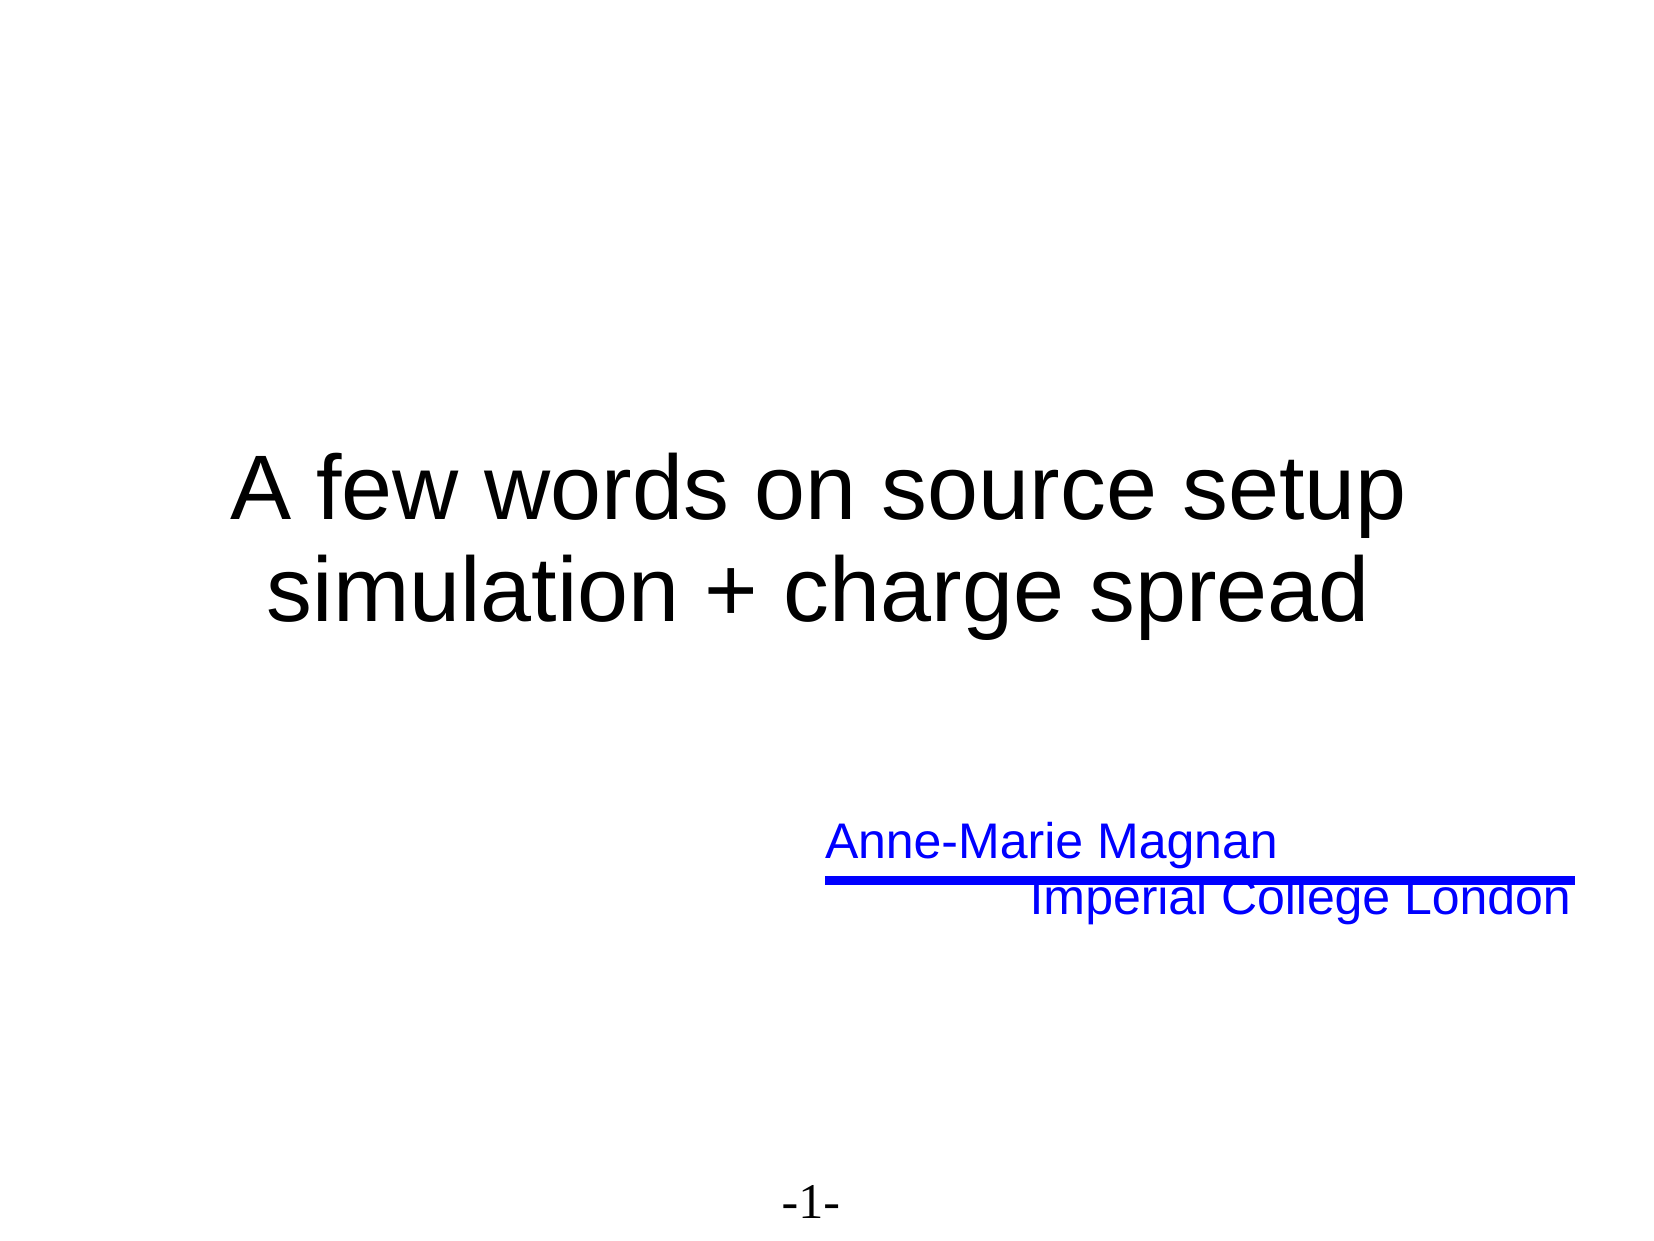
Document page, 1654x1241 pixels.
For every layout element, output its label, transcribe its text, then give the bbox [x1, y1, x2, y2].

text_box Anne-Marie Magnan Imperial College London [825, 637, 1571, 876]
title A few words on source setup simulation + charge spread [75, 402, 1564, 676]
text_box Anne-Marie Magnan Imperial College London [825, 885, 1571, 1102]
